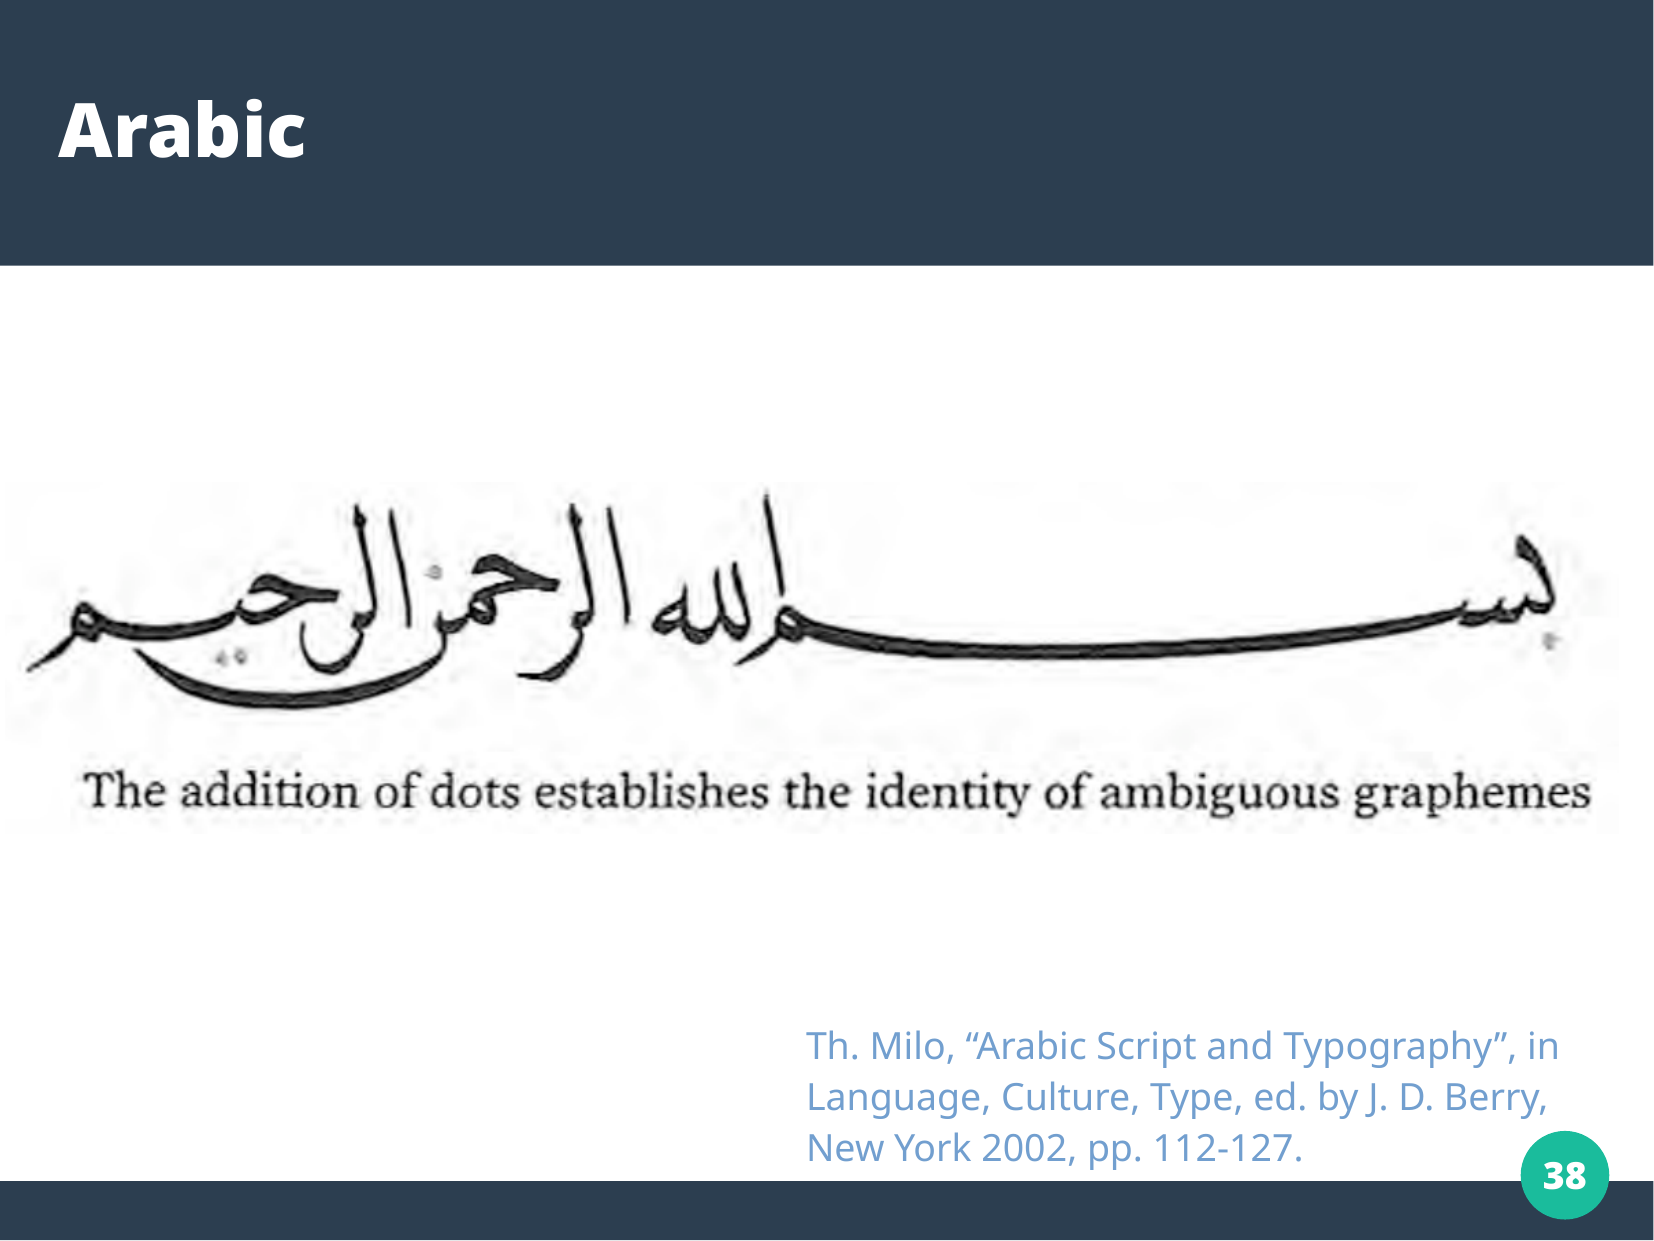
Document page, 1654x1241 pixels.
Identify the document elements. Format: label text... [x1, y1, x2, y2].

title Arabic [59, 49, 1595, 207]
text_box Th. Milo, “Arabic Script and Typography”, in Language, Culture, Type, ed. by J. D. Berry, New York 2002, pp. 112-127. [791, 1012, 1642, 1170]
picture [5, 482, 1619, 835]
